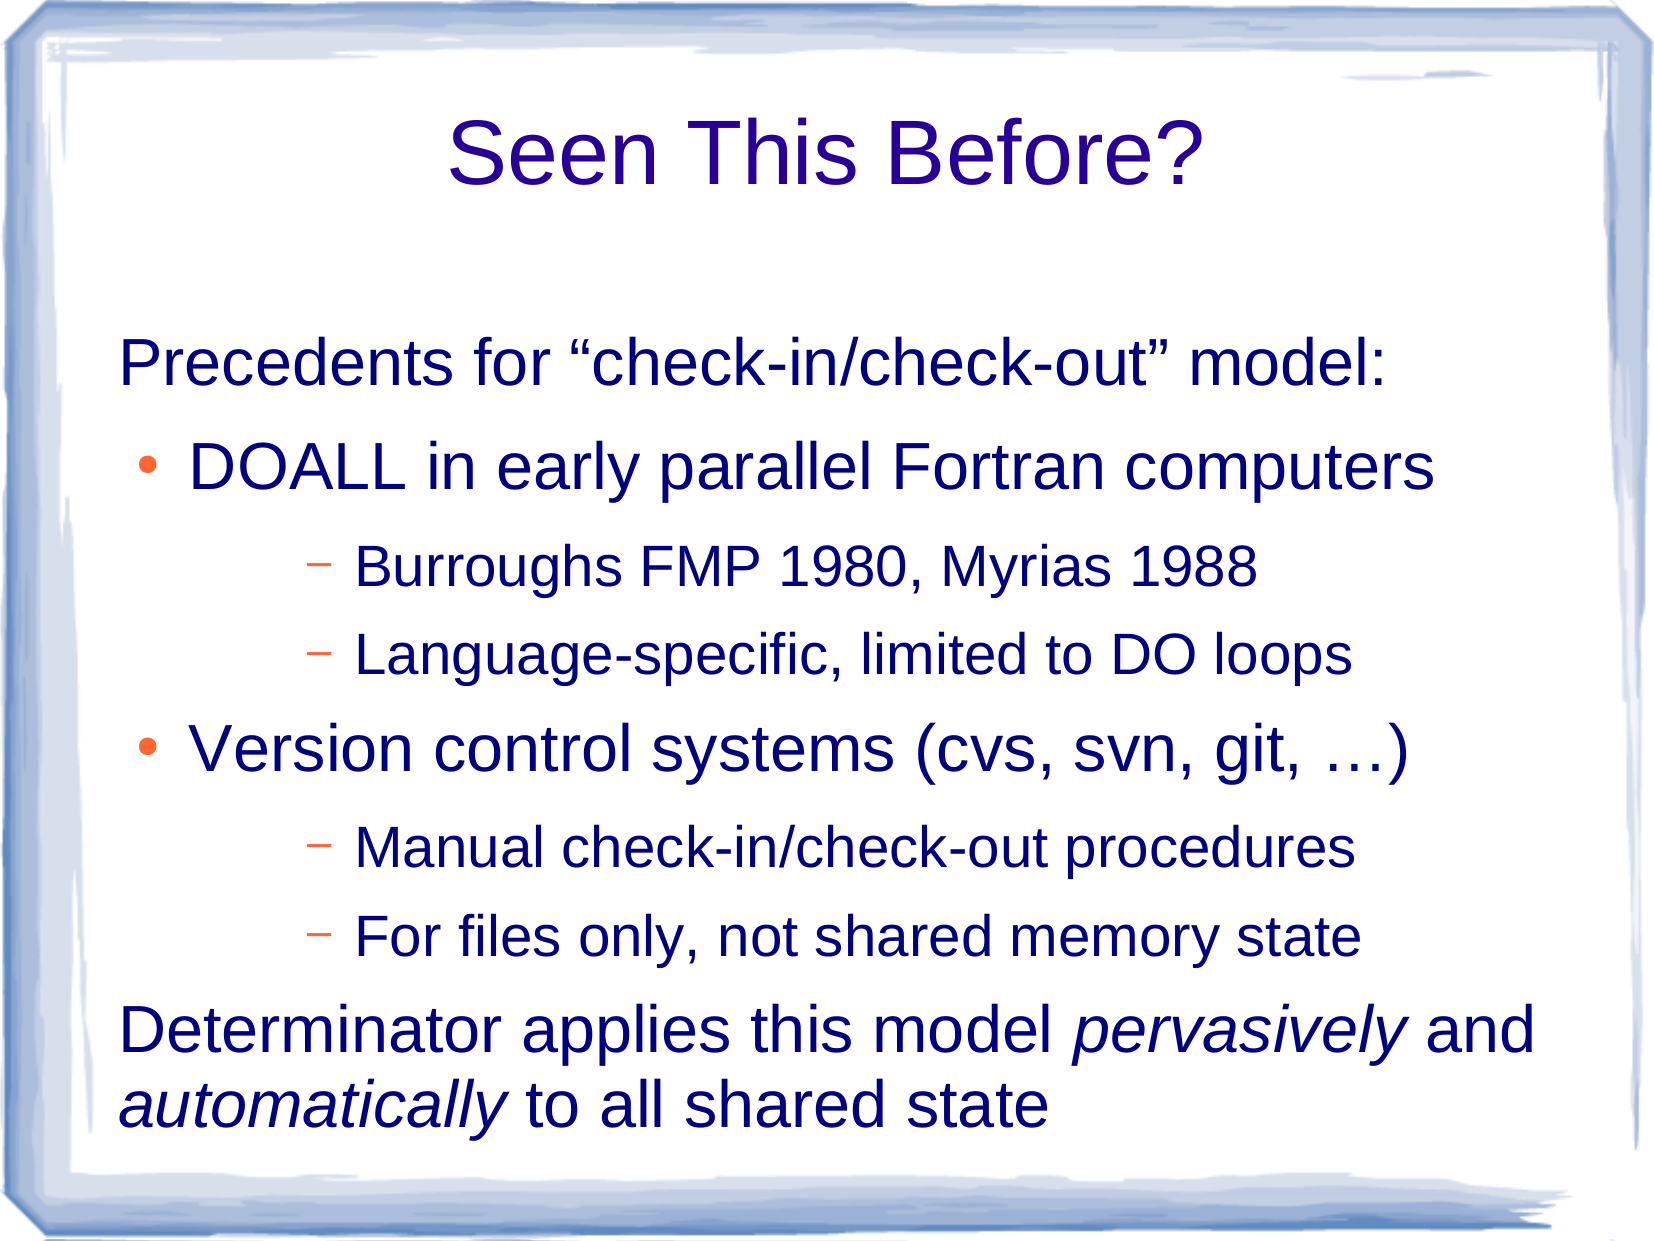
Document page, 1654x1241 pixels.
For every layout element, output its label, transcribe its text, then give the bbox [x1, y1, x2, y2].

list Precedents for “check-in/check-out” model: DOALL in early parallel Fortran computers Burroughs FMP 1980, Myrias 1988 Language-specific, limited to DO loops Version control systems (cvs, svn, git, …) Manual check-in/check-out procedures For files only, not shared memory state Determinator applies this model pervasively and automatically to all shared state [118, 324, 1571, 1141]
title Seen This Before? [82, 56, 1571, 250]
picture [0, 0, 1654, 1241]
